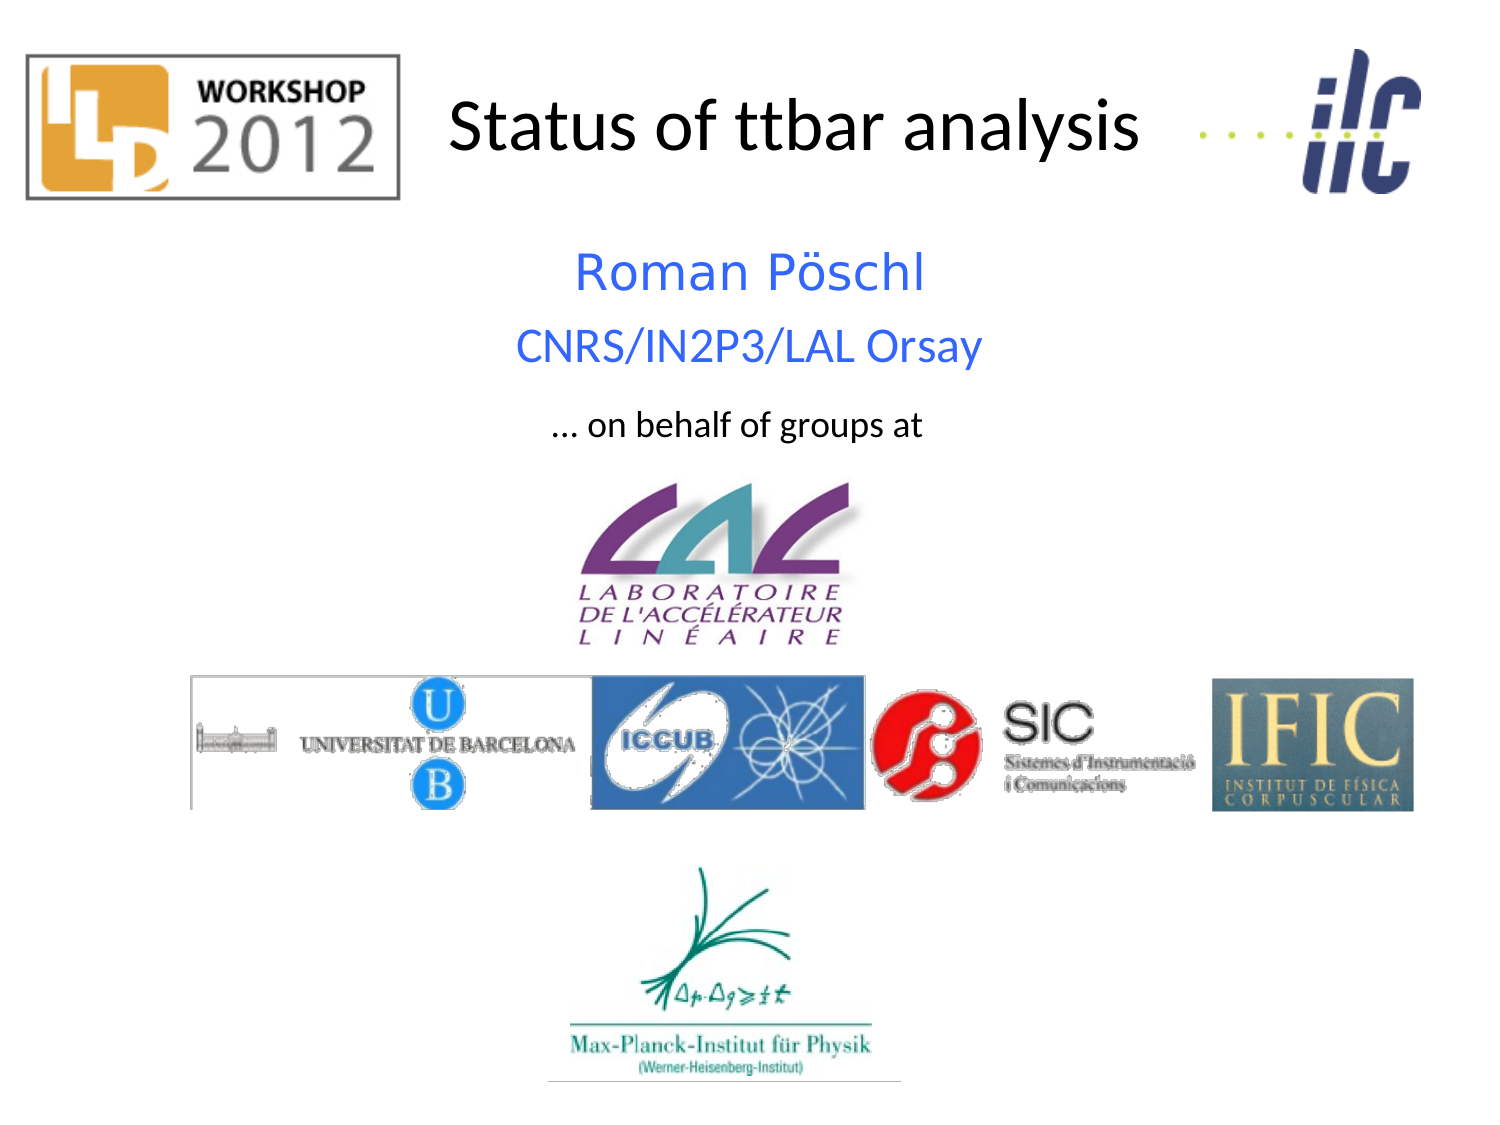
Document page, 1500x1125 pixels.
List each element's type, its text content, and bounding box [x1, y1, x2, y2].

picture [1200, 49, 1421, 194]
title Status of ttbar analysis [157, 0, 1433, 241]
text_box Roman Pöschl CNRS/IN2P3/LAL Orsay [225, 232, 1276, 521]
picture [19, 51, 406, 206]
picture [572, 476, 869, 650]
picture [183, 668, 1422, 821]
picture [548, 856, 901, 1082]
text_box ... on behalf of groups at [535, 393, 939, 453]
